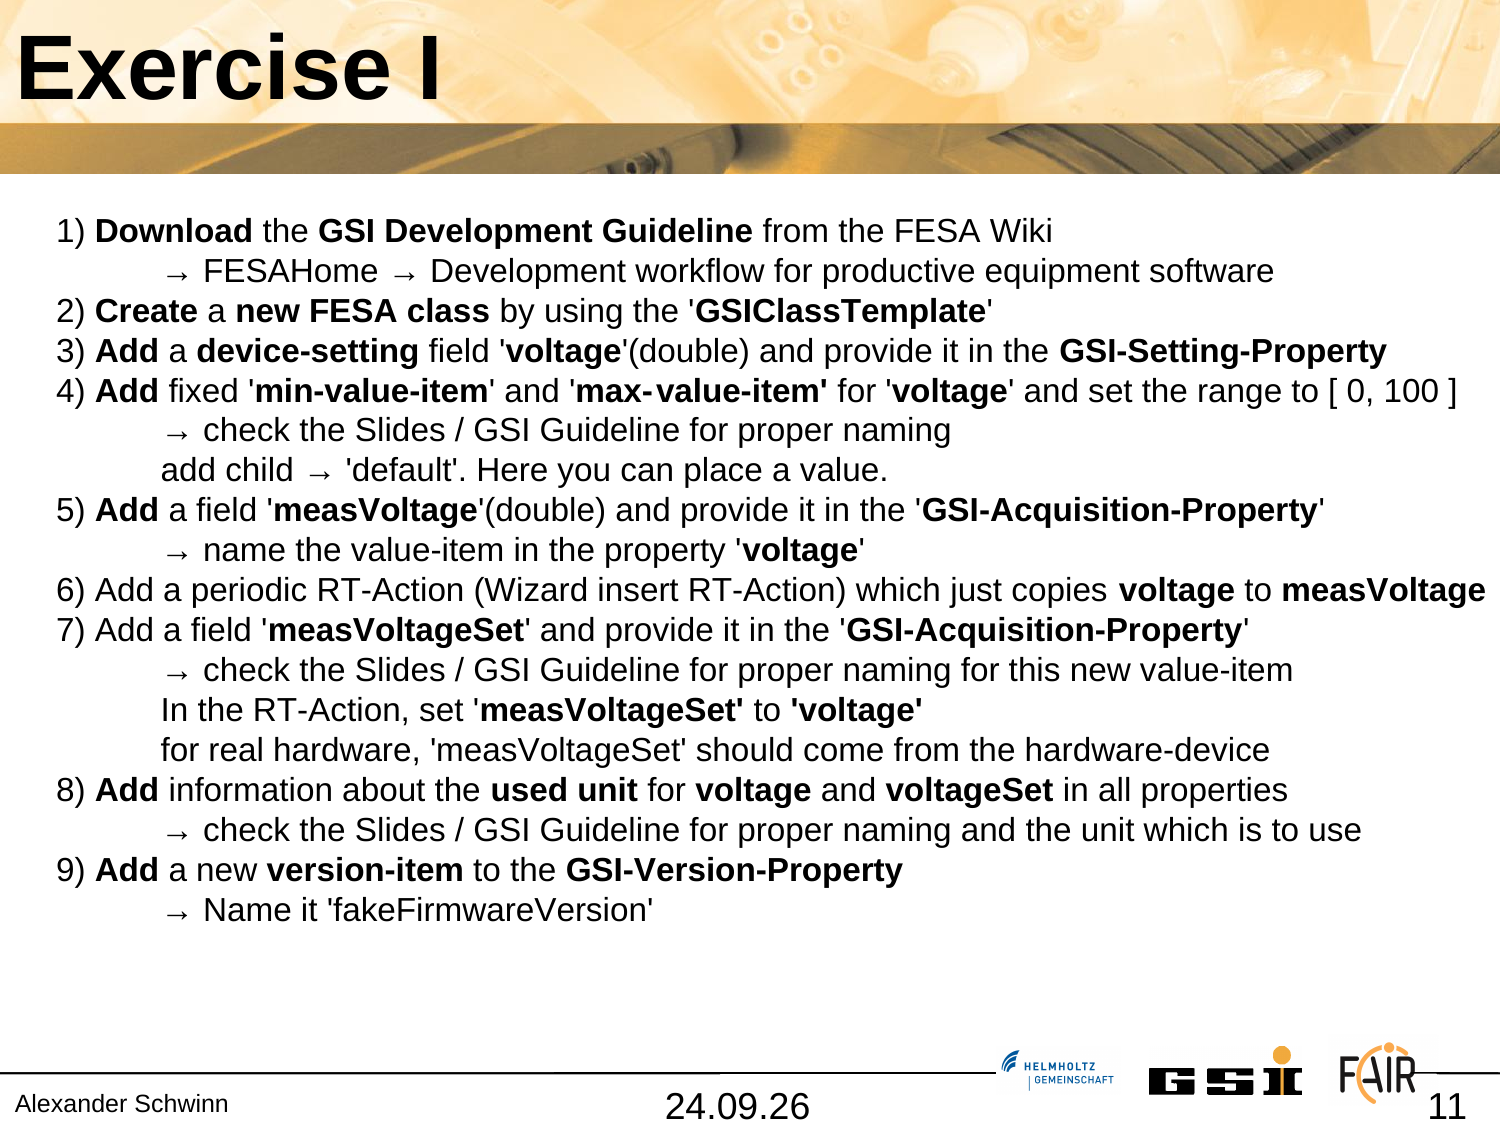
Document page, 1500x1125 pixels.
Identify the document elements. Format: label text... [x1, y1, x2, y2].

title Exercise I [0, 0, 1500, 126]
picture [0, 126, 1500, 175]
picture [1328, 1034, 1439, 1106]
picture [1149, 1046, 1302, 1095]
picture [996, 1046, 1121, 1095]
text_box Download the GSI Development Guideline from the FESA Wiki → FESAHome → Development workflow for productive equipment software Create a new FESA class by using the 'GSIClassTemplate' Add a device-setting field 'voltage'(double) and provide it in the GSI-Setting-Property Add fixed 'min-value-item' and 'max- value-item' for 'voltage' and set the range to [ 0, 100 ] → check the Slides / GSI Guideline for proper naming add child → 'default'. Here you can place a value. Add a field 'measVoltage'(double) and provide it in the 'GSI-Acquisition-Property' → name the value-item in the property 'voltage' Add a periodic RT-Action (Wizard insert RT-Action) which just copies voltage to measVoltage Add a field 'measVoltageSet' and provide it in the 'GSI-Acquisition-Property' → check the Slides / GSI Guideline for proper naming for this new value-item In the RT-Action, set 'measVoltageSet' to 'voltage' for real hardware, 'measVoltageSet' should come from the hardware-device Add information about the used unit for voltage and voltageSet in all properties → check the Slides / GSI Guideline for proper naming and the unit which is to use Add a new version-item to the GSI-Version-Property → Name it 'fakeFirmwareVersion' [41, 201, 1494, 1015]
